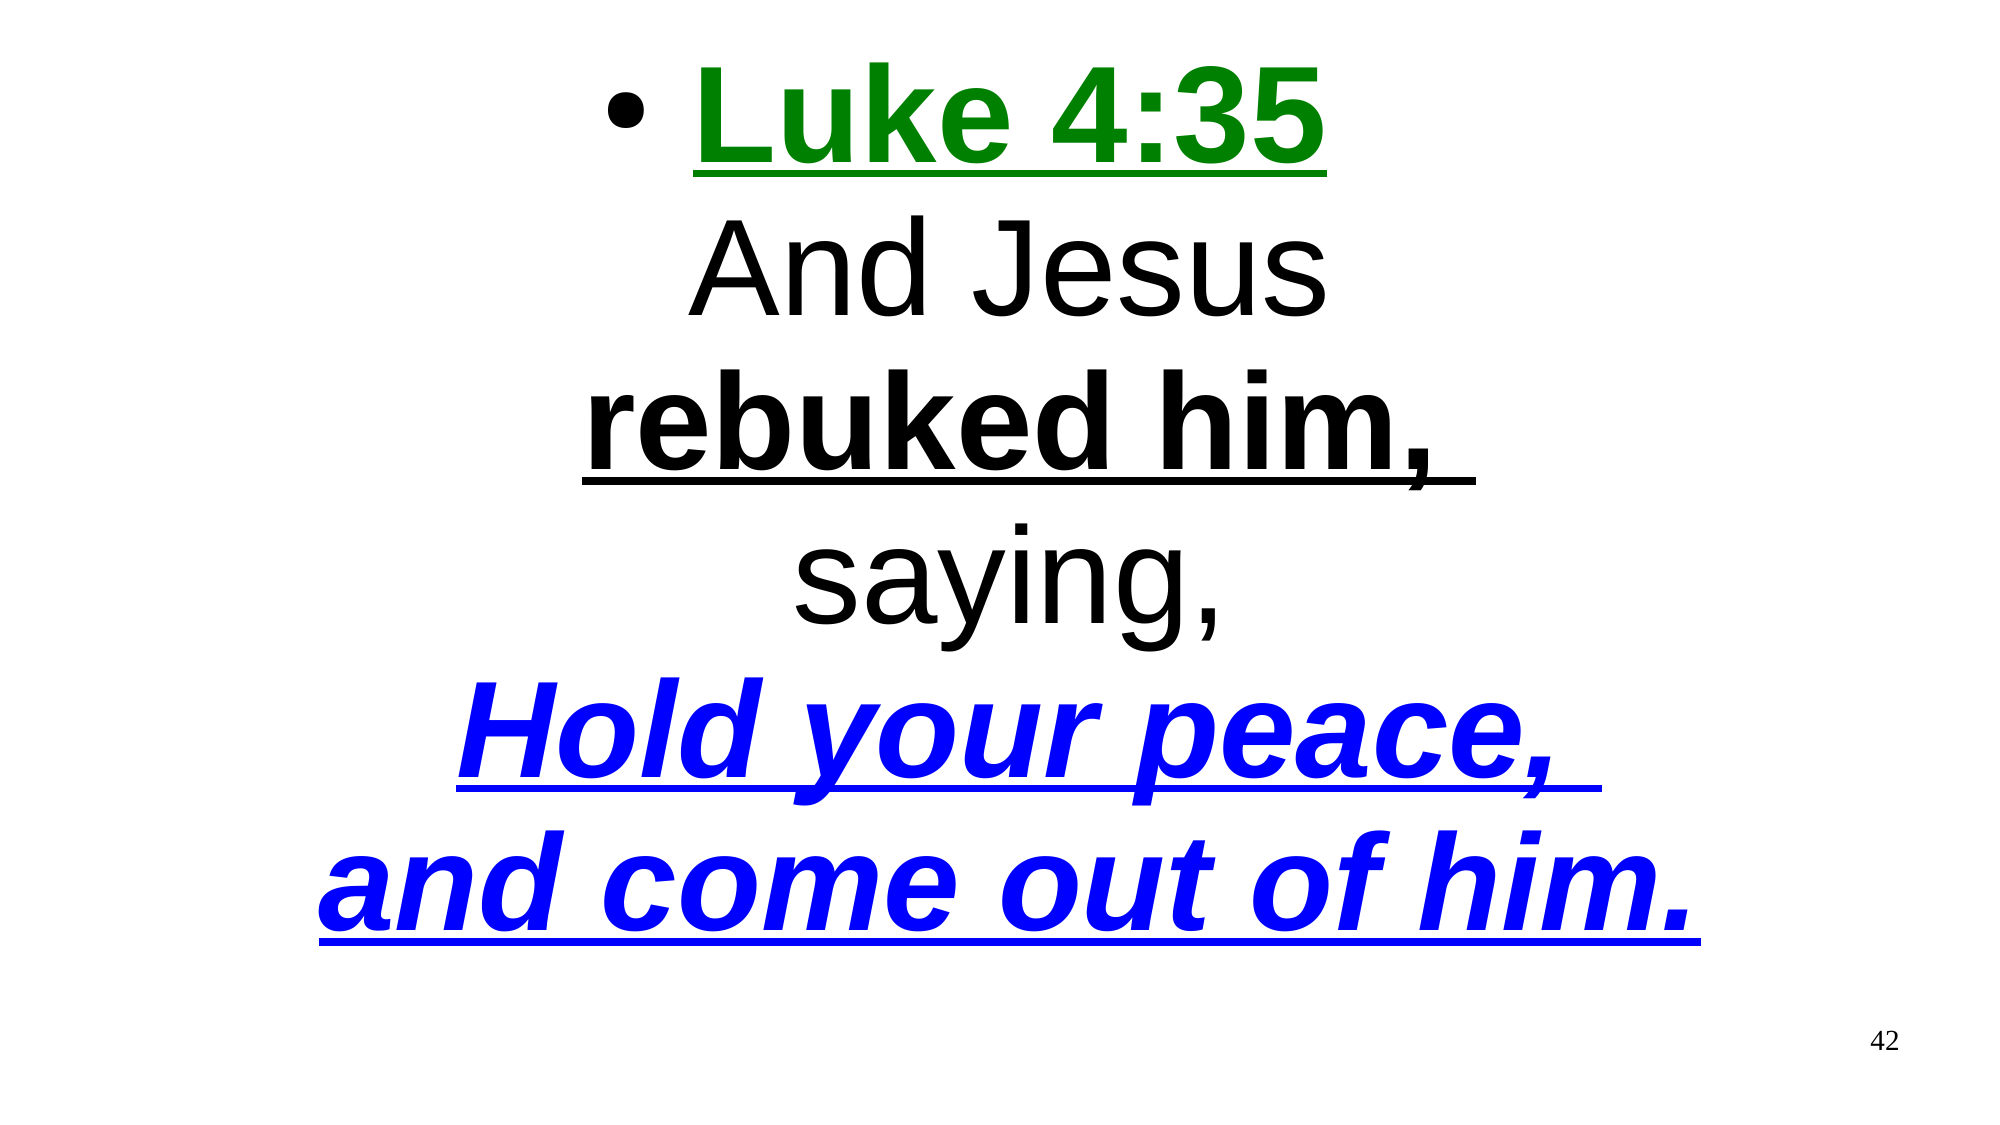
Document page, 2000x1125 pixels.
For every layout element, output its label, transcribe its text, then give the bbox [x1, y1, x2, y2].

list Luke 4:35 And Jesus rebuked him, saying, Hold your peace, and come out of him. [37, 37, 1951, 1088]
